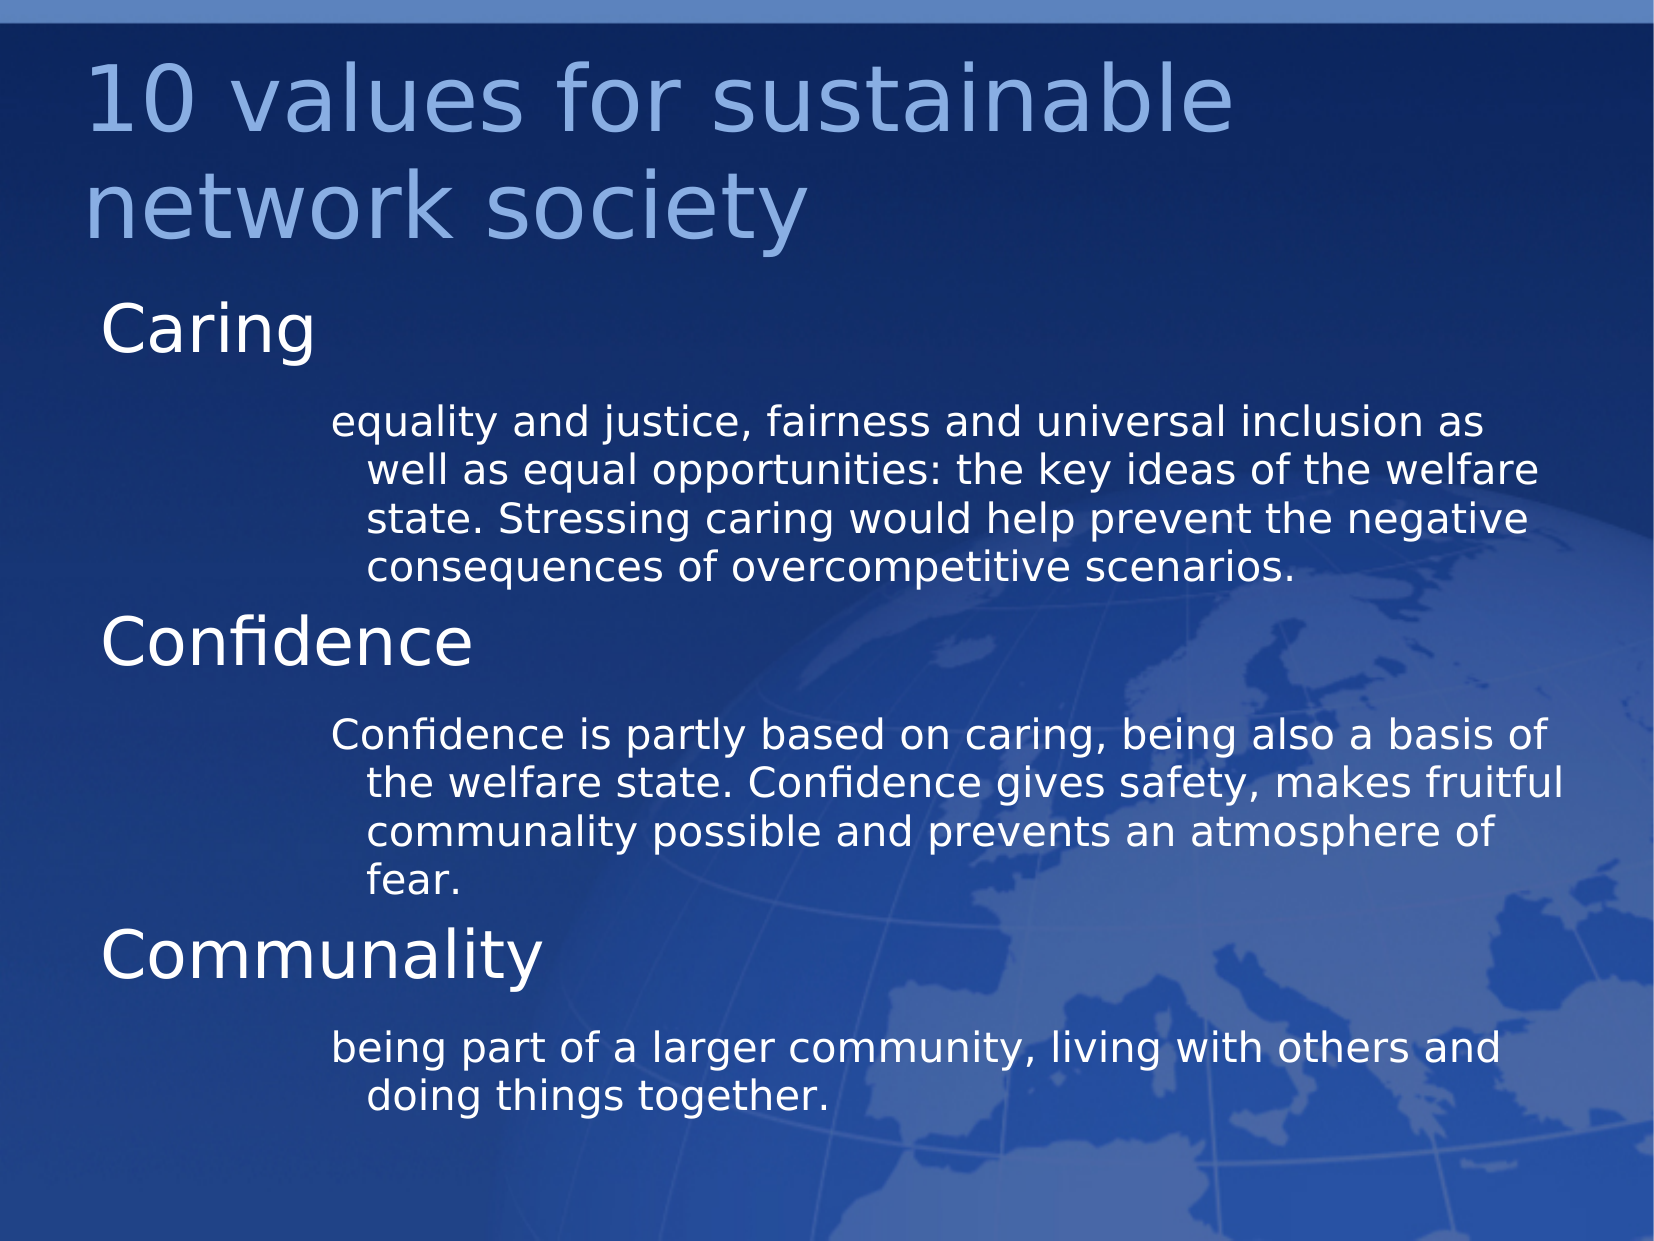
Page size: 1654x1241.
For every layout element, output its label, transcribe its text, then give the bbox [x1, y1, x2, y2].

picture [0, 0, 1654, 1241]
title 10 values for sustainable network society [82, 45, 1571, 261]
list Caring equality and justice, fairness and universal inclusion as well as equal opportunities: the key ideas of the welfare state. Stressing caring would help prevent the negative consequences of overcompetitive scenarios. Confidence Confidence is partly based on caring, being also a basis of the welfare state. Confidence gives safety, makes fruitful communality possible and prevents an atmosphere of fear. Communality being part of a larger community, living with others and doing things together. [82, 290, 1571, 1121]
